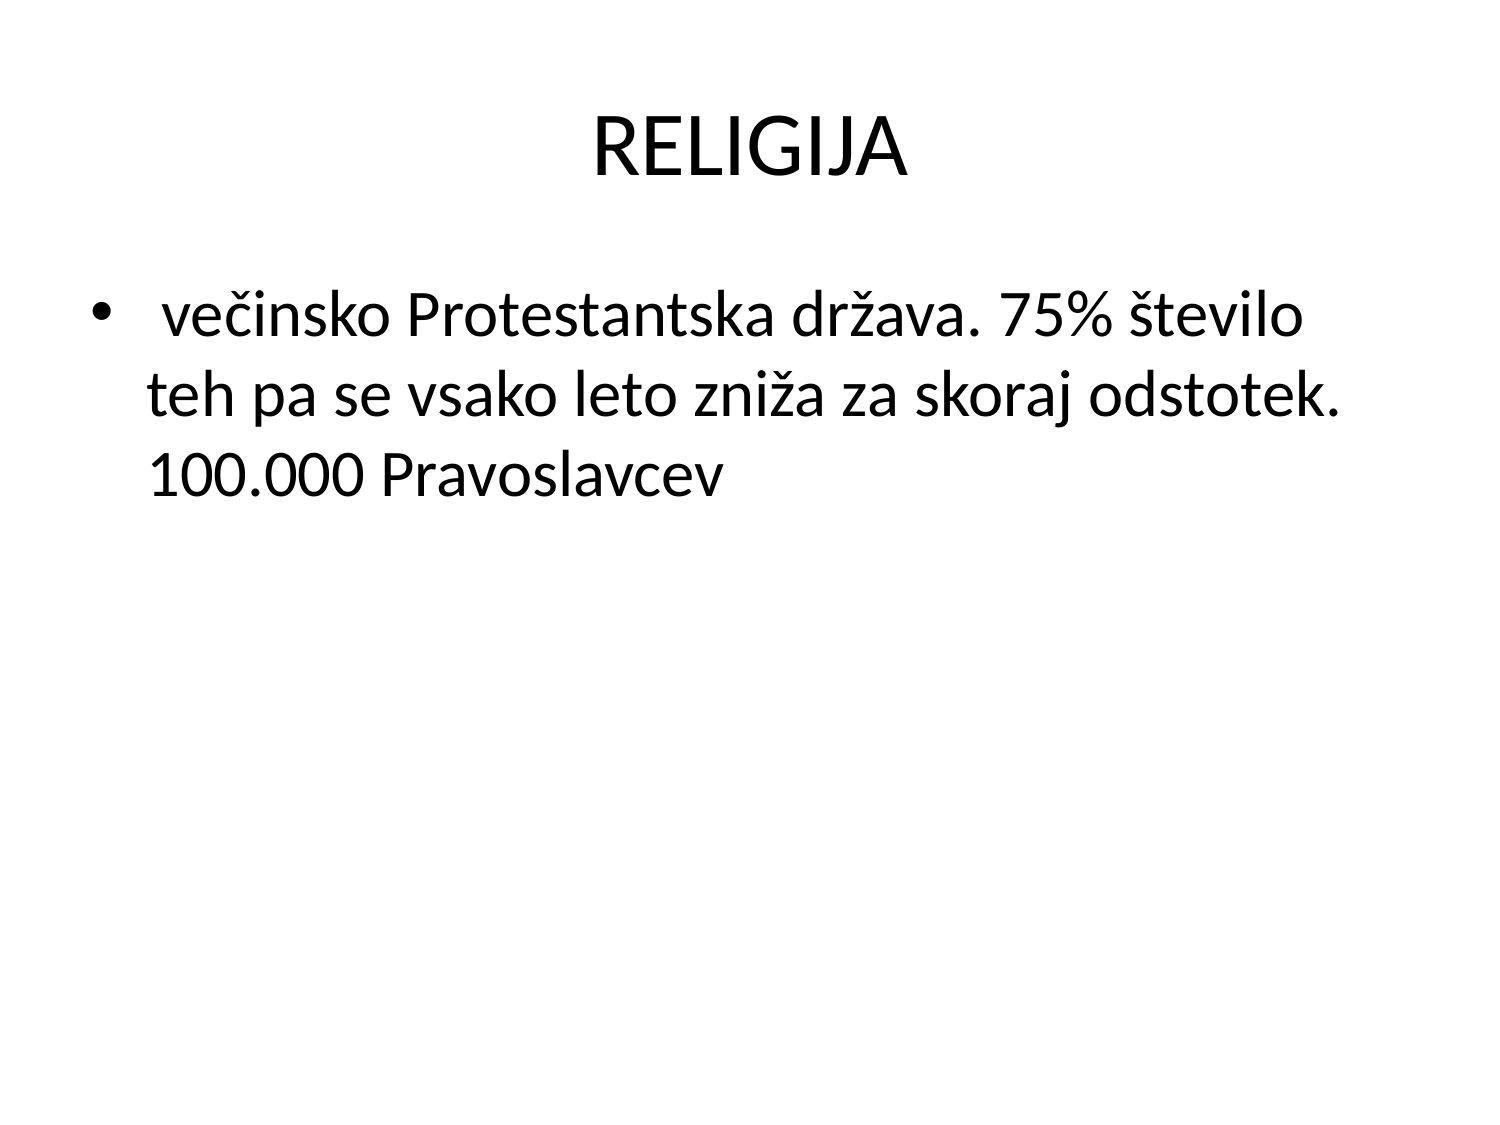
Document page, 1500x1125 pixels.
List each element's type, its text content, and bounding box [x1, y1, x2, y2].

list večinsko Protestantska država. 75% število teh pa se vsako leto zniža za skoraj odstotek. 100.000 Pravoslavcev [75, 262, 1425, 1005]
title RELIGIJA [75, 45, 1425, 233]
